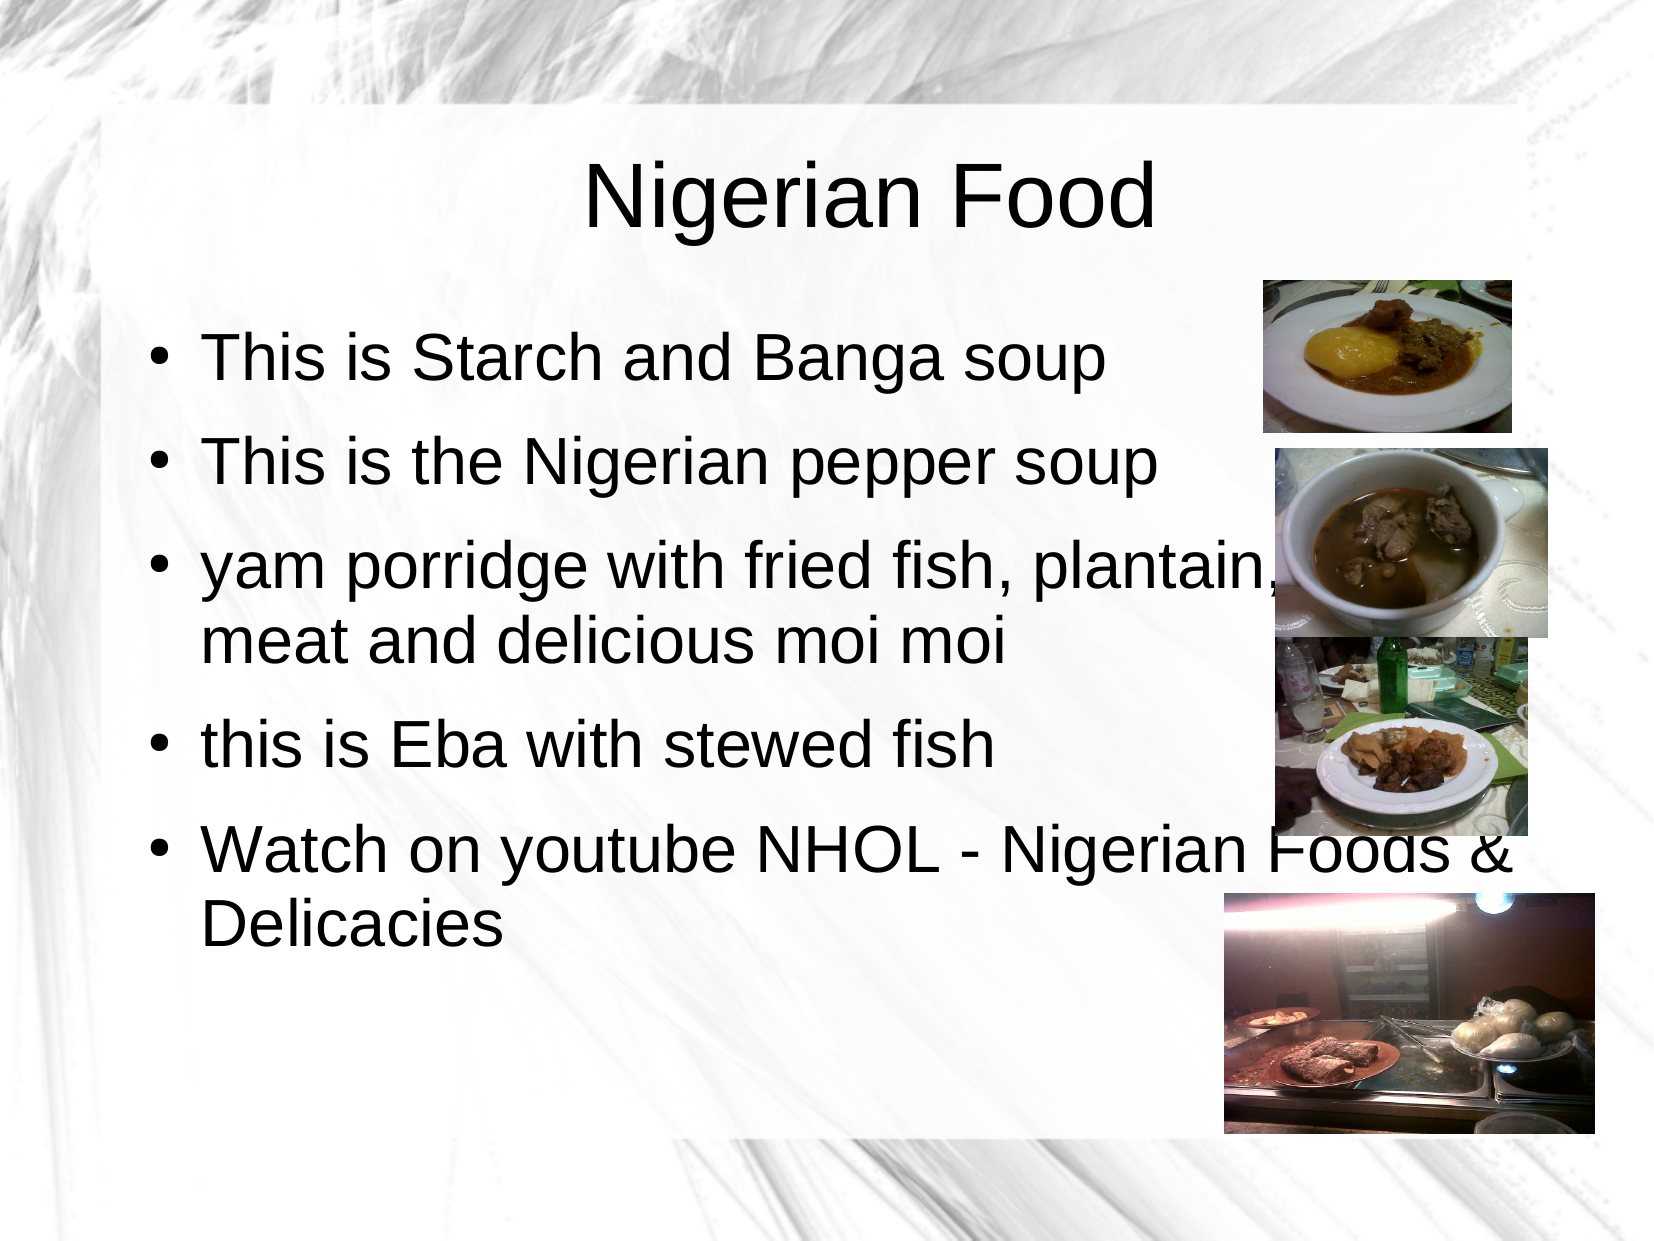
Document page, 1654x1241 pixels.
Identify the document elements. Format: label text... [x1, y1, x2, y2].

picture [0, 0, 1654, 1241]
list This is Starch and Banga soup This is the Nigerian pepper soup yam porridge with fried fish, plantain, cow meat and delicious moi moi this is Eba with stewed fish Watch on youtube NHOL - Nigerian Foods & Delicacies [129, 319, 1583, 962]
text_box [363, 885, 1359, 998]
title Nigerian Food [118, 112, 1506, 281]
